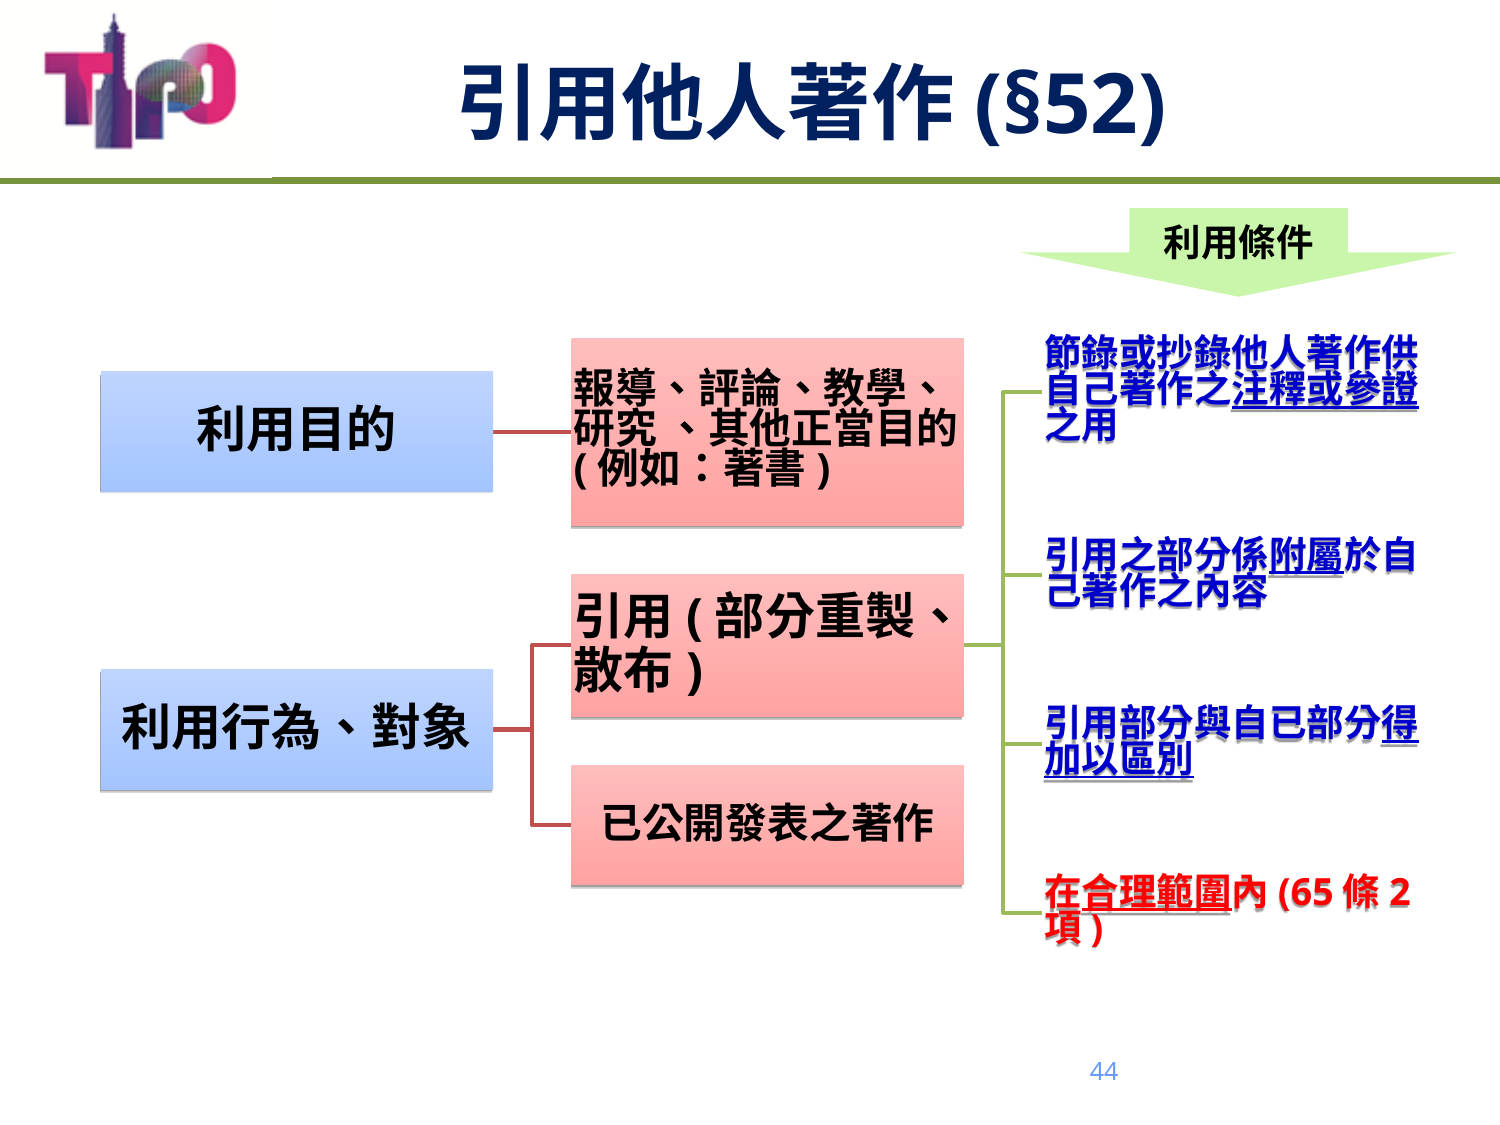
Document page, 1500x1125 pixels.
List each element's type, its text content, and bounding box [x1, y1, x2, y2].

text_box 利用目的 [100, 371, 494, 492]
text_box 引用之部分係附屬於自己著作之內容 [1042, 515, 1435, 636]
title 引用他人著作(§52) [135, 42, 1486, 188]
text_box 利用條件 [1020, 208, 1458, 297]
text_box 引用部分與自已部分得加以區別 [1042, 684, 1435, 804]
text_box 報導、評論、教學、研究 、其他正當目的(例如：著書) [571, 338, 964, 526]
text_box 在合理範圍內(65條2項) [1042, 852, 1435, 973]
text_box 利用行為、對象 [100, 669, 494, 790]
text_box 44 [1074, 1042, 1426, 1103]
text_box 已公開發表之著作 [571, 765, 964, 885]
text_box 節錄或抄錄他人著作供自己著作之注釋或參證之用 [1042, 317, 1435, 467]
text_box 引用(部分重製、散布) [571, 574, 964, 717]
